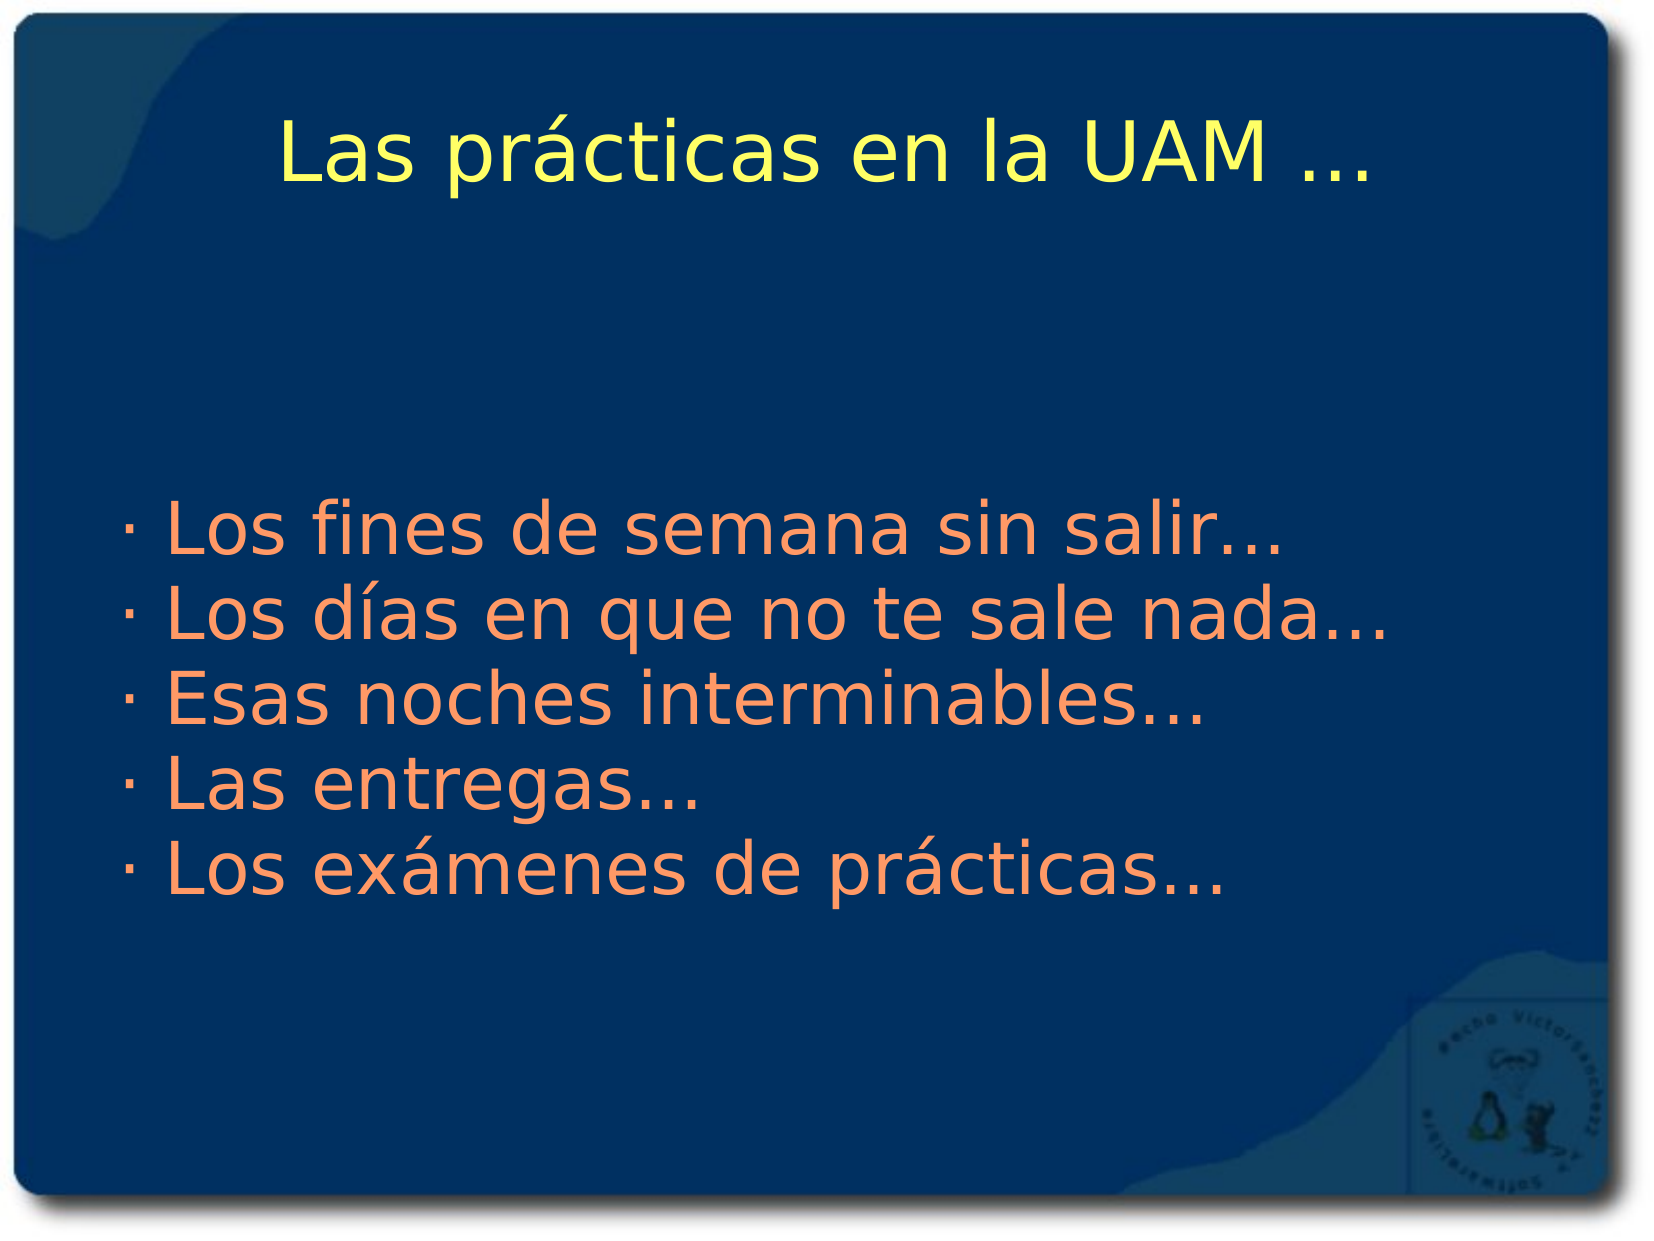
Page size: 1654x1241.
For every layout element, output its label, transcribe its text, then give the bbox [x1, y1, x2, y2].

title Las prácticas en la UAM ... [82, 56, 1571, 250]
picture [0, 0, 1654, 1241]
subtitle · Los fines de semana sin salir... · Los días en que no te sale nada... · Esas noches interminables... · Las entregas... · Los exámenes de prácticas... [82, 297, 1571, 1102]
